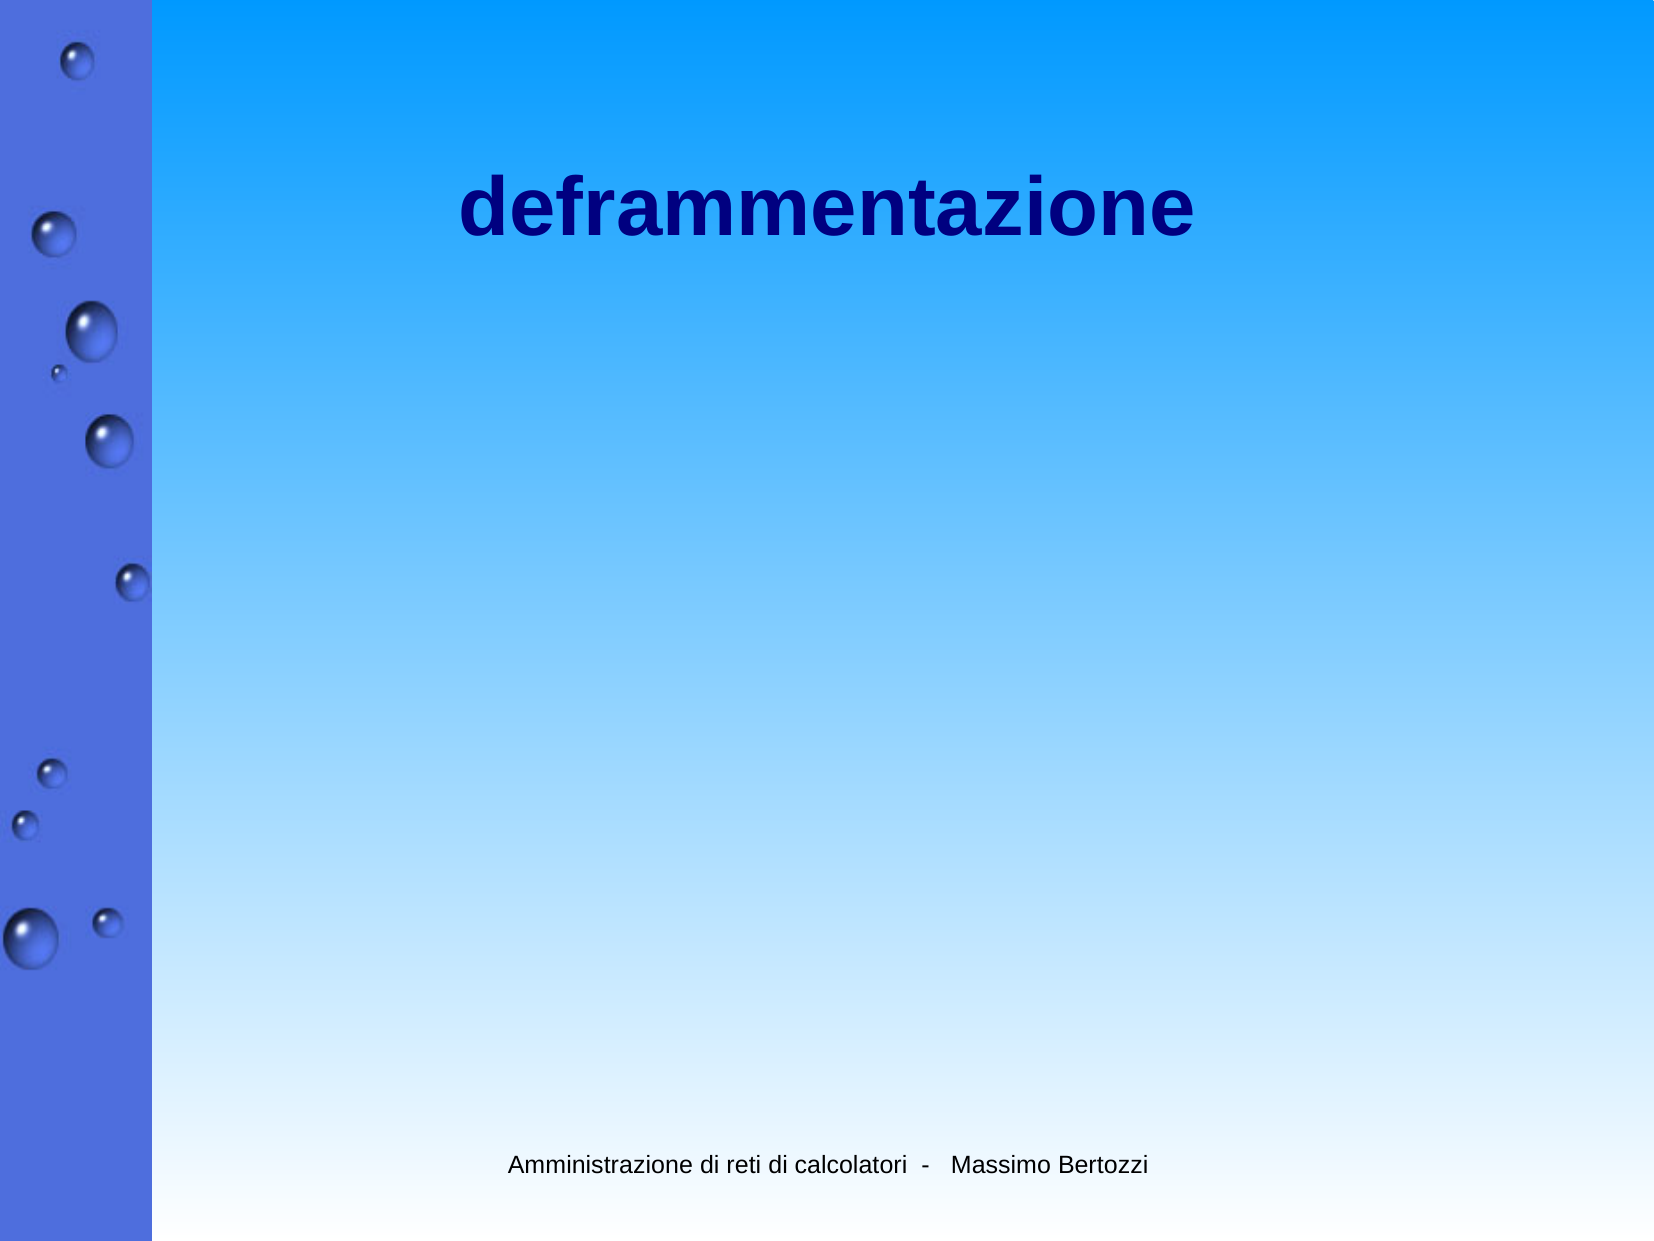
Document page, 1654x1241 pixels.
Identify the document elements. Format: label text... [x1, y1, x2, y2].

title deframmentazione [121, 102, 1534, 311]
picture [0, 0, 152, 1241]
